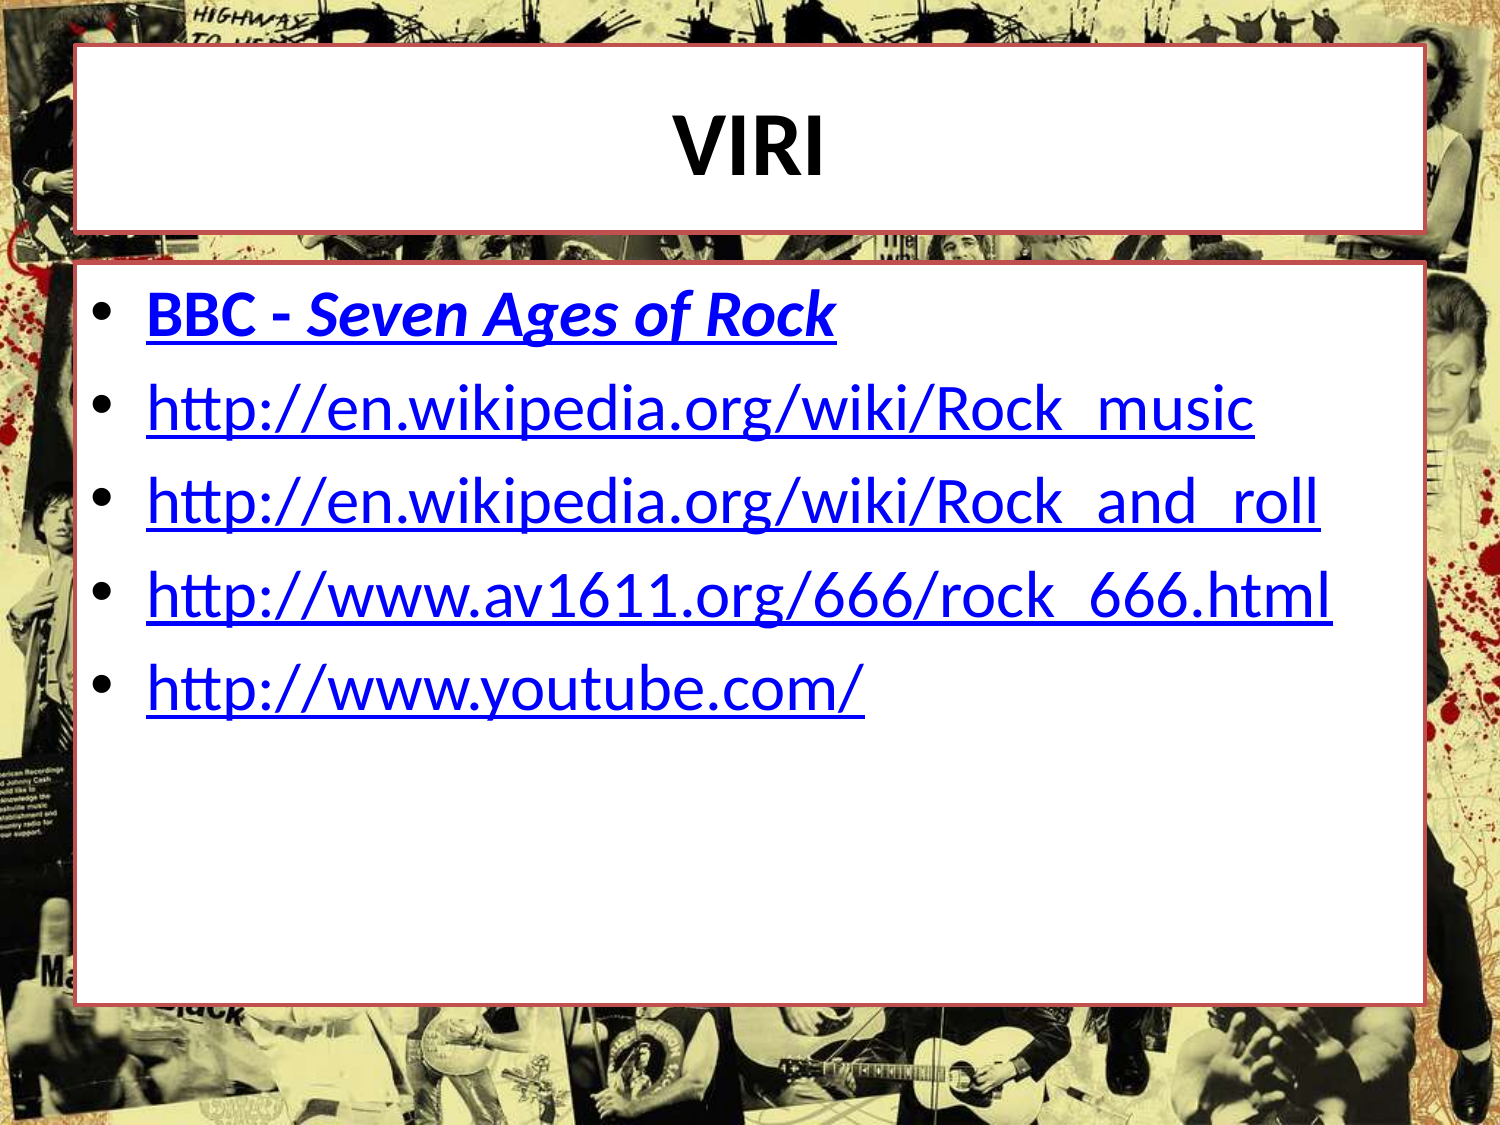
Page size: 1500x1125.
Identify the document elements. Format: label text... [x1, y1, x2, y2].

picture [0, 0, 1500, 1125]
list BBC - Seven Ages of Rock http://en.wikipedia.org/wiki/Rock_music http://en.wikipedia.org/wiki/Rock_and_roll http://www.av1611.org/666/rock_666.html http://www.youtube.com/ [75, 262, 1425, 1005]
title VIRI [75, 45, 1425, 233]
